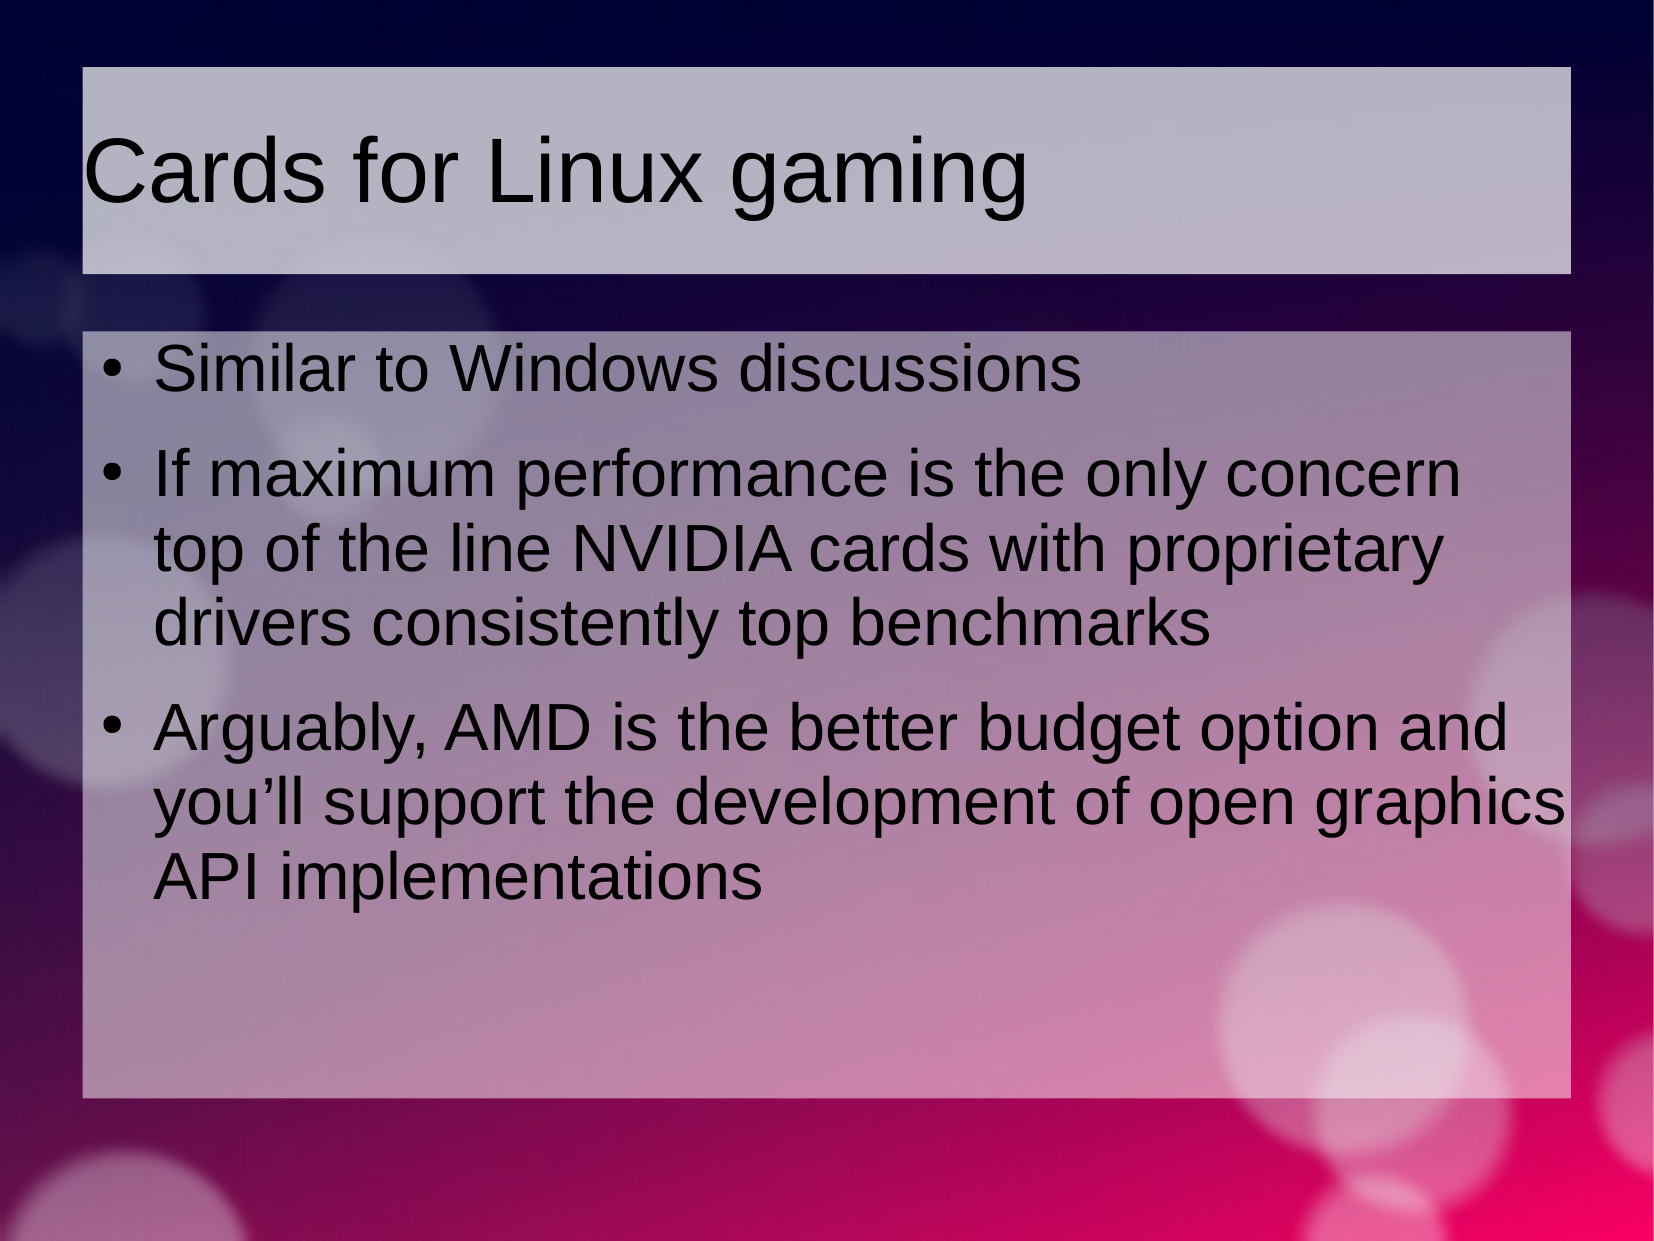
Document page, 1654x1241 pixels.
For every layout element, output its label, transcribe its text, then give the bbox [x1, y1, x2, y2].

list Similar to Windows discussions If maximum performance is the only concern top of the line NVIDIA cards with proprietary drivers consistently top benchmarks Arguably, AMD is the better budget option and you’ll support the development of open graphics API implementations [82, 331, 1571, 1099]
picture [0, 0, 1654, 1241]
title Cards for Linux gaming [82, 67, 1571, 275]
